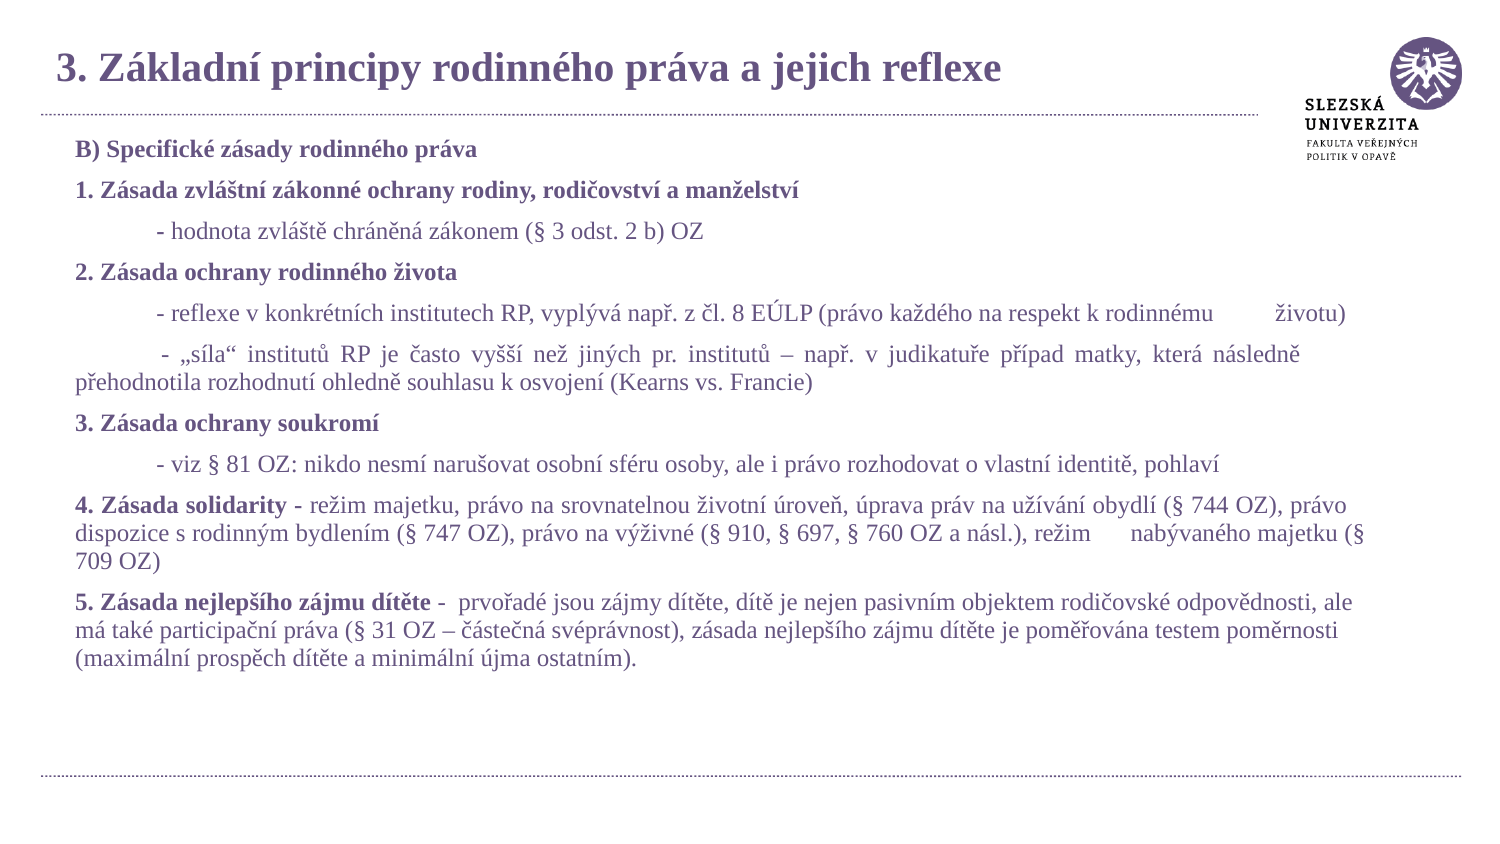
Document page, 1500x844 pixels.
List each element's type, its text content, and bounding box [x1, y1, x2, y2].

title 3. Základní principy rodinného práva a jejich reflexe [41, 32, 1220, 116]
text_box B) Specifické zásady rodinného práva 1. Zásada zvláštní zákonné ochrany rodiny, rodičovství a manželství - hodnota zvláště chráněná zákonem (§ 3 odst. 2 b) OZ 2. Zásada ochrany rodinného života - reflexe v konkrétních institutech RP, vyplývá např. z čl. 8 EÚLP (právo každého na respekt k rodinnému životu) - „síla“ institutů RP je často vyšší než jiných pr. institutů – např. v judikatuře případ matky, která následně přehodnotila rozhodnutí ohledně souhlasu k osvojení (Kearns vs. Francie) 3. Zásada ochrany soukromí - viz § 81 OZ: nikdo nesmí narušovat osobní sféru osoby, ale i právo rozhodovat o vlastní identitě, pohlaví 4. Zásada solidarity - režim majetku, právo na srovnatelnou životní úroveň, úprava práv na užívání obydlí (§ 744 OZ), právo dispozice s rodinným bydlením (§ 747 OZ), právo na výživné (§ 910, § 697, § 760 OZ a násl.), režim nabývaného majetku (§ 709 OZ) 5. Zásada nejlepšího zájmu dítěte - prvořadé jsou zájmy dítěte, dítě je nejen pasivním objektem rodičovské odpovědnosti, ale má také participační práva (§ 31 OZ – částečná svéprávnost), zásada nejlepšího zájmu dítěte je poměřována testem poměrnosti (maximální prospěch dítěte a minimální újma ostatním). [60, 127, 1381, 749]
